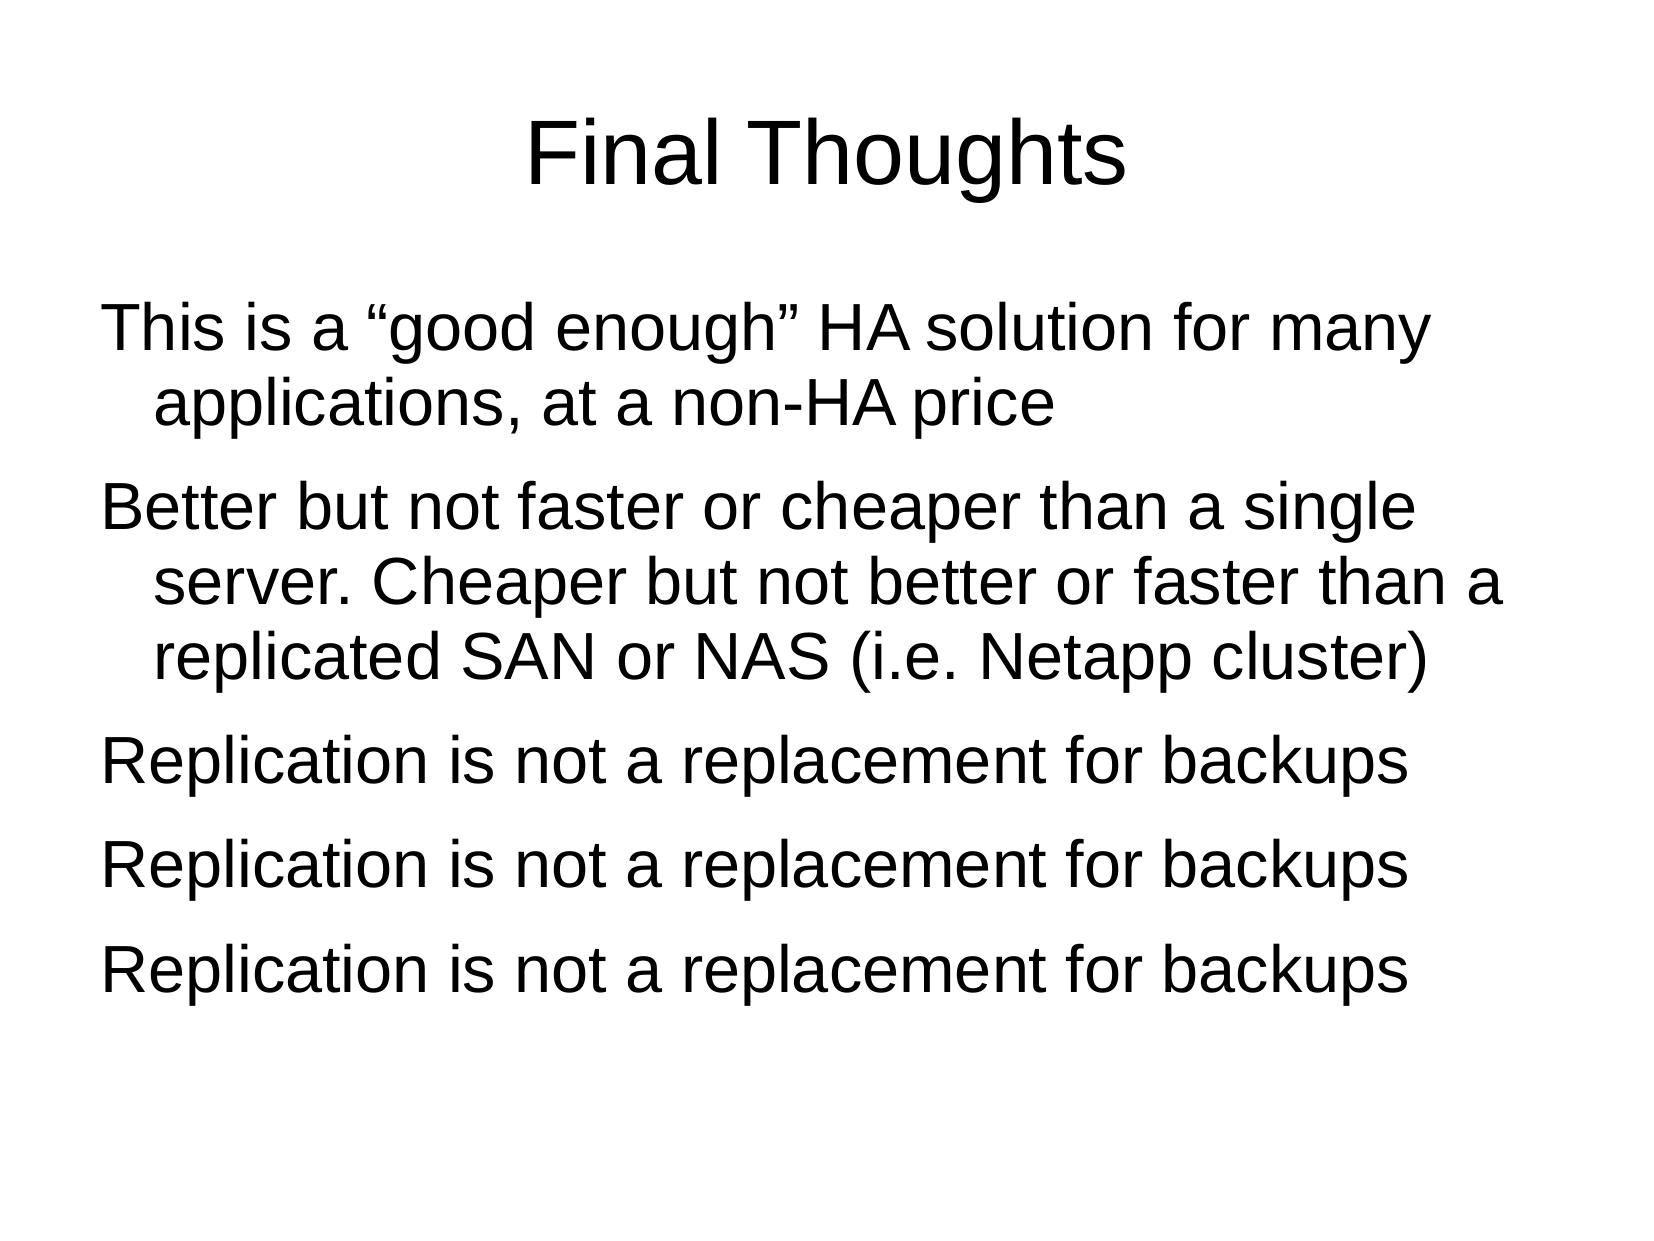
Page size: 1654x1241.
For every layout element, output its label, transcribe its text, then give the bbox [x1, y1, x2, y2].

list This is a “good enough” HA solution for many applications, at a non-HA price Better but not faster or cheaper than a single server. Cheaper but not better or faster than a replicated SAN or NAS (i.e. Netapp cluster) Replication is not a replacement for backups Replication is not a replacement for backups Replication is not a replacement for backups [82, 290, 1571, 1094]
title Final Thoughts [82, 56, 1571, 250]
